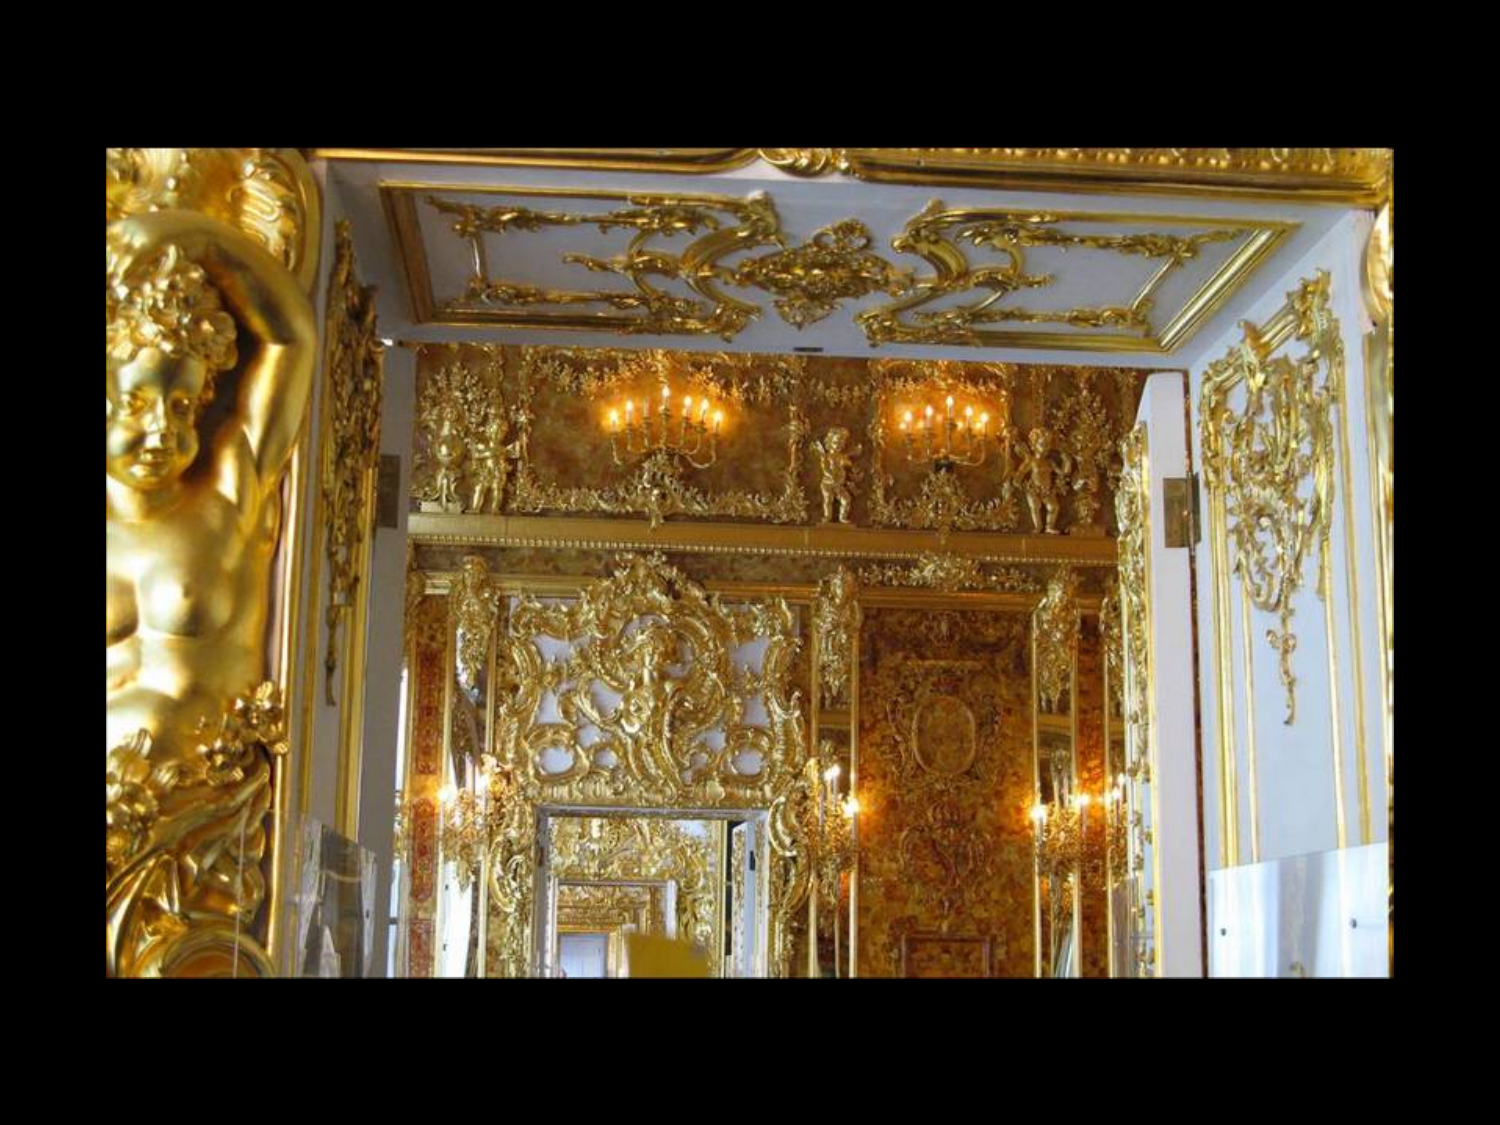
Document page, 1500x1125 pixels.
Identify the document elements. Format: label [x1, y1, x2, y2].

picture [106, 147, 1394, 979]
